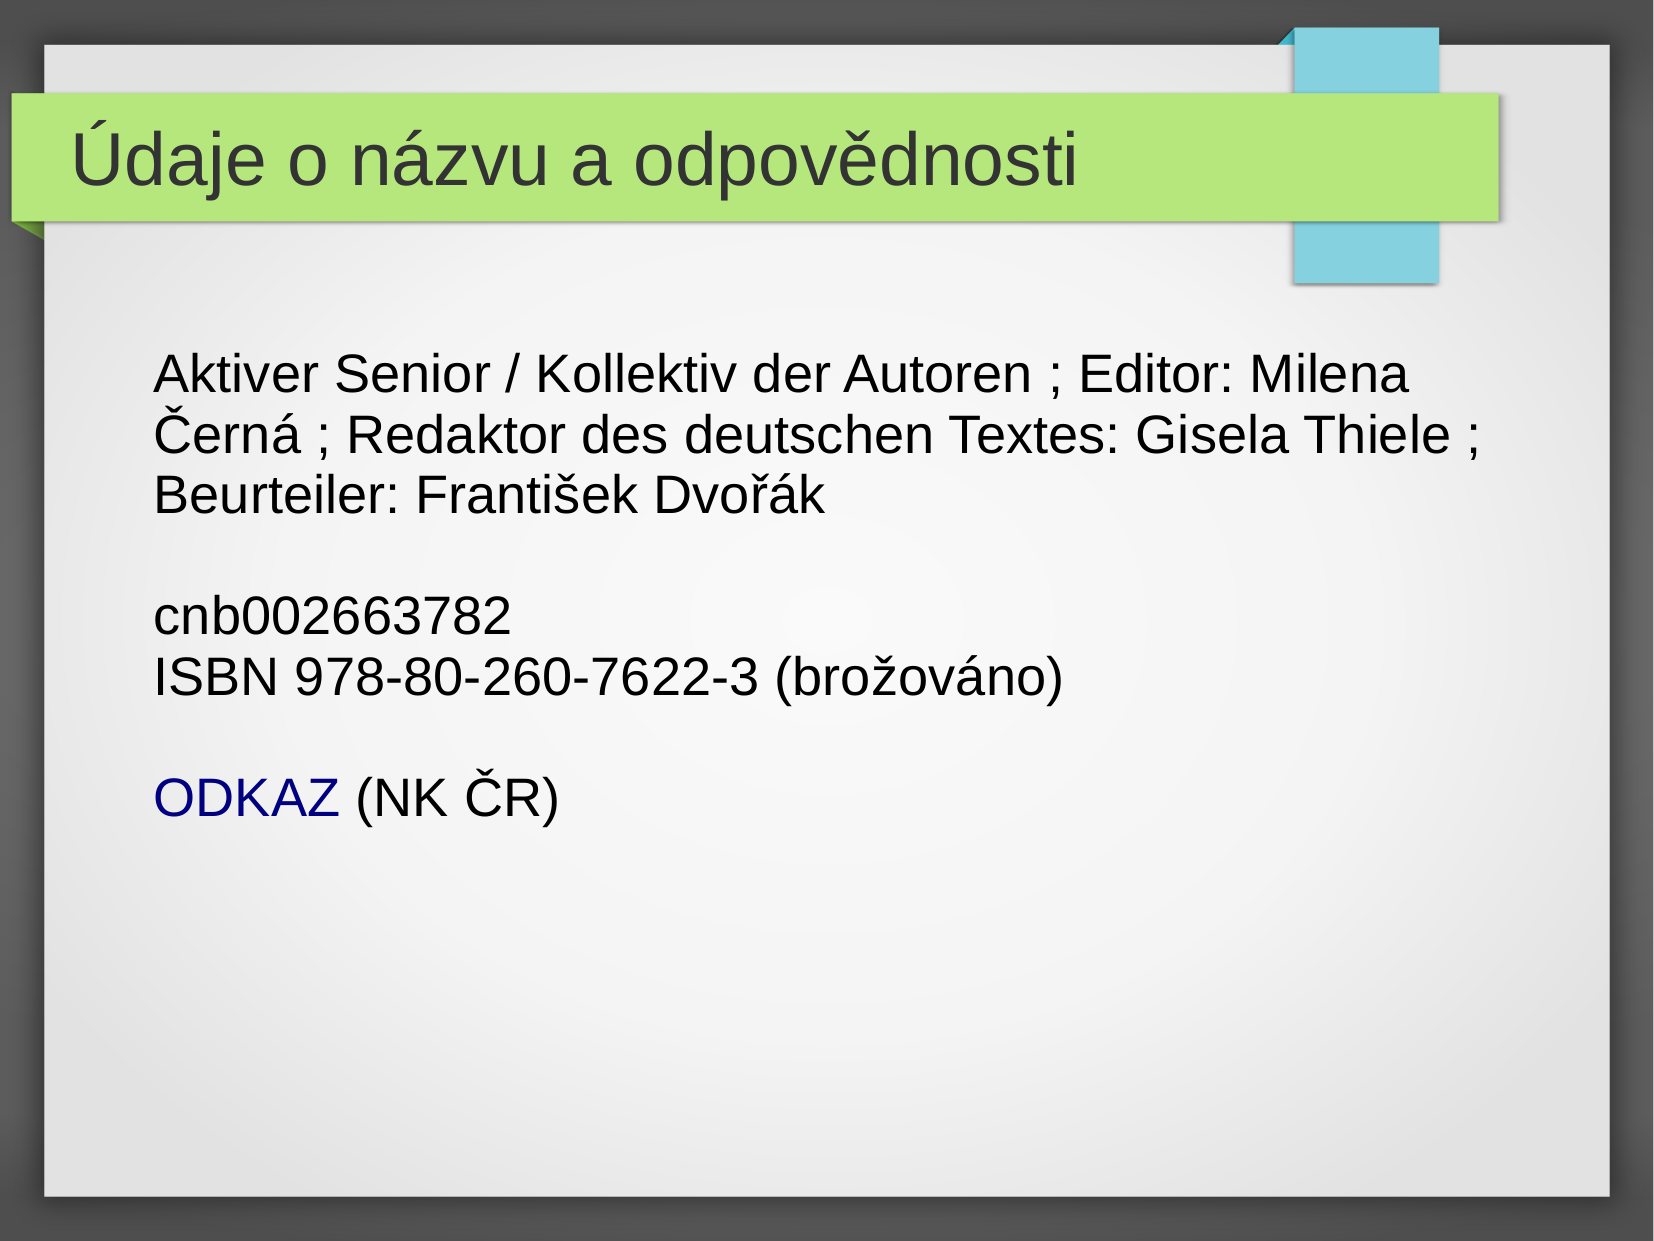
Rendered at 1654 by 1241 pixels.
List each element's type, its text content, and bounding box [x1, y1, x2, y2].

list Aktiver Senior / Kollektiv der Autoren ; Editor: Milena Černá ; Redaktor des deutschen Textes: Gisela Thiele ; Beurteiler: František Dvořák cnb002663782 ISBN 978-80-260-7622-3 (brožováno) ODKAZ (NK ČR) [82, 343, 1538, 1063]
title Údaje o názvu a odpovědnosti [70, 106, 1229, 213]
picture [0, 0, 1654, 1241]
